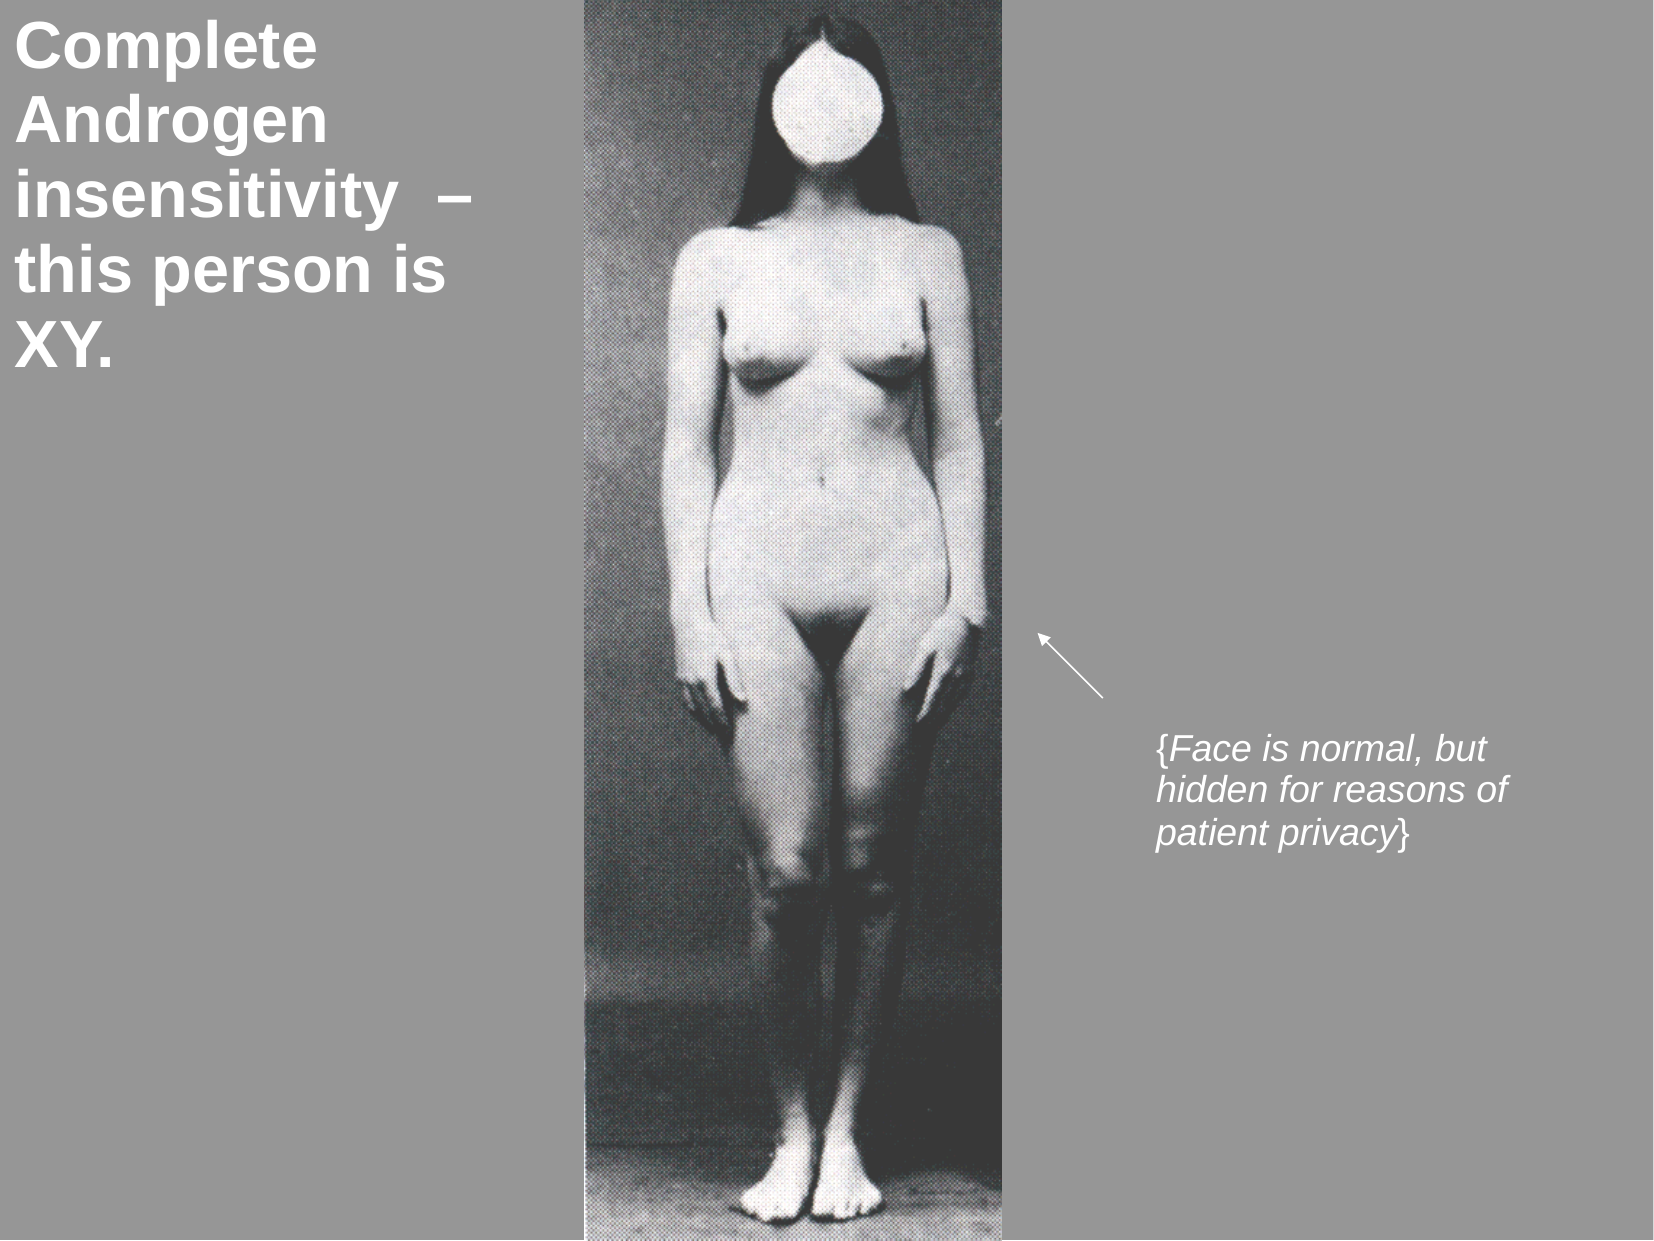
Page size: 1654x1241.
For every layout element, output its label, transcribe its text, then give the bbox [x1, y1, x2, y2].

text_box Complete Androgen insensitivity – this person is XY. [0, 0, 563, 390]
chart [584, 0, 1002, 1241]
text_box {Face is normal, but hidden for reasons of patient privacy} [1141, 719, 1624, 861]
